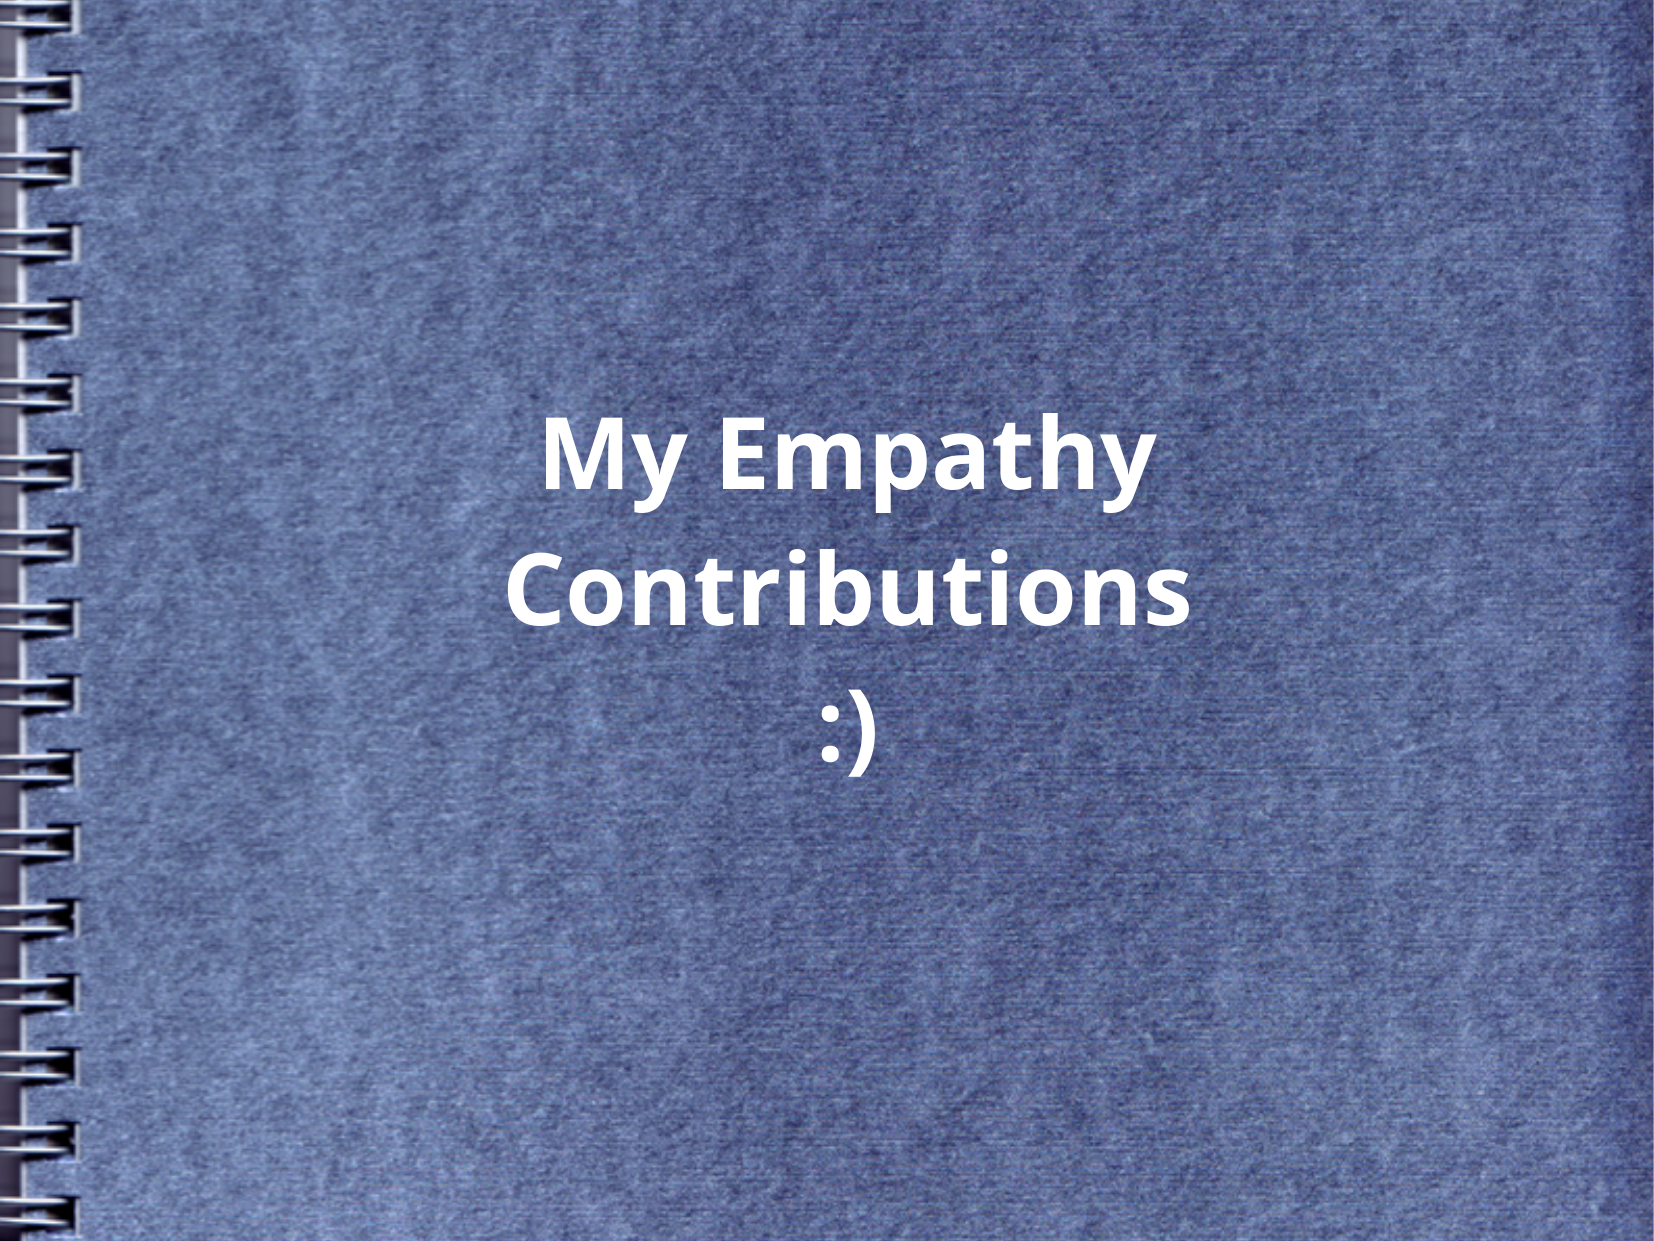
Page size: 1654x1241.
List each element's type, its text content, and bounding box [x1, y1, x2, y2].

picture [0, 0, 1654, 1241]
text_box My Empathy Contributions :) [487, 375, 1388, 882]
